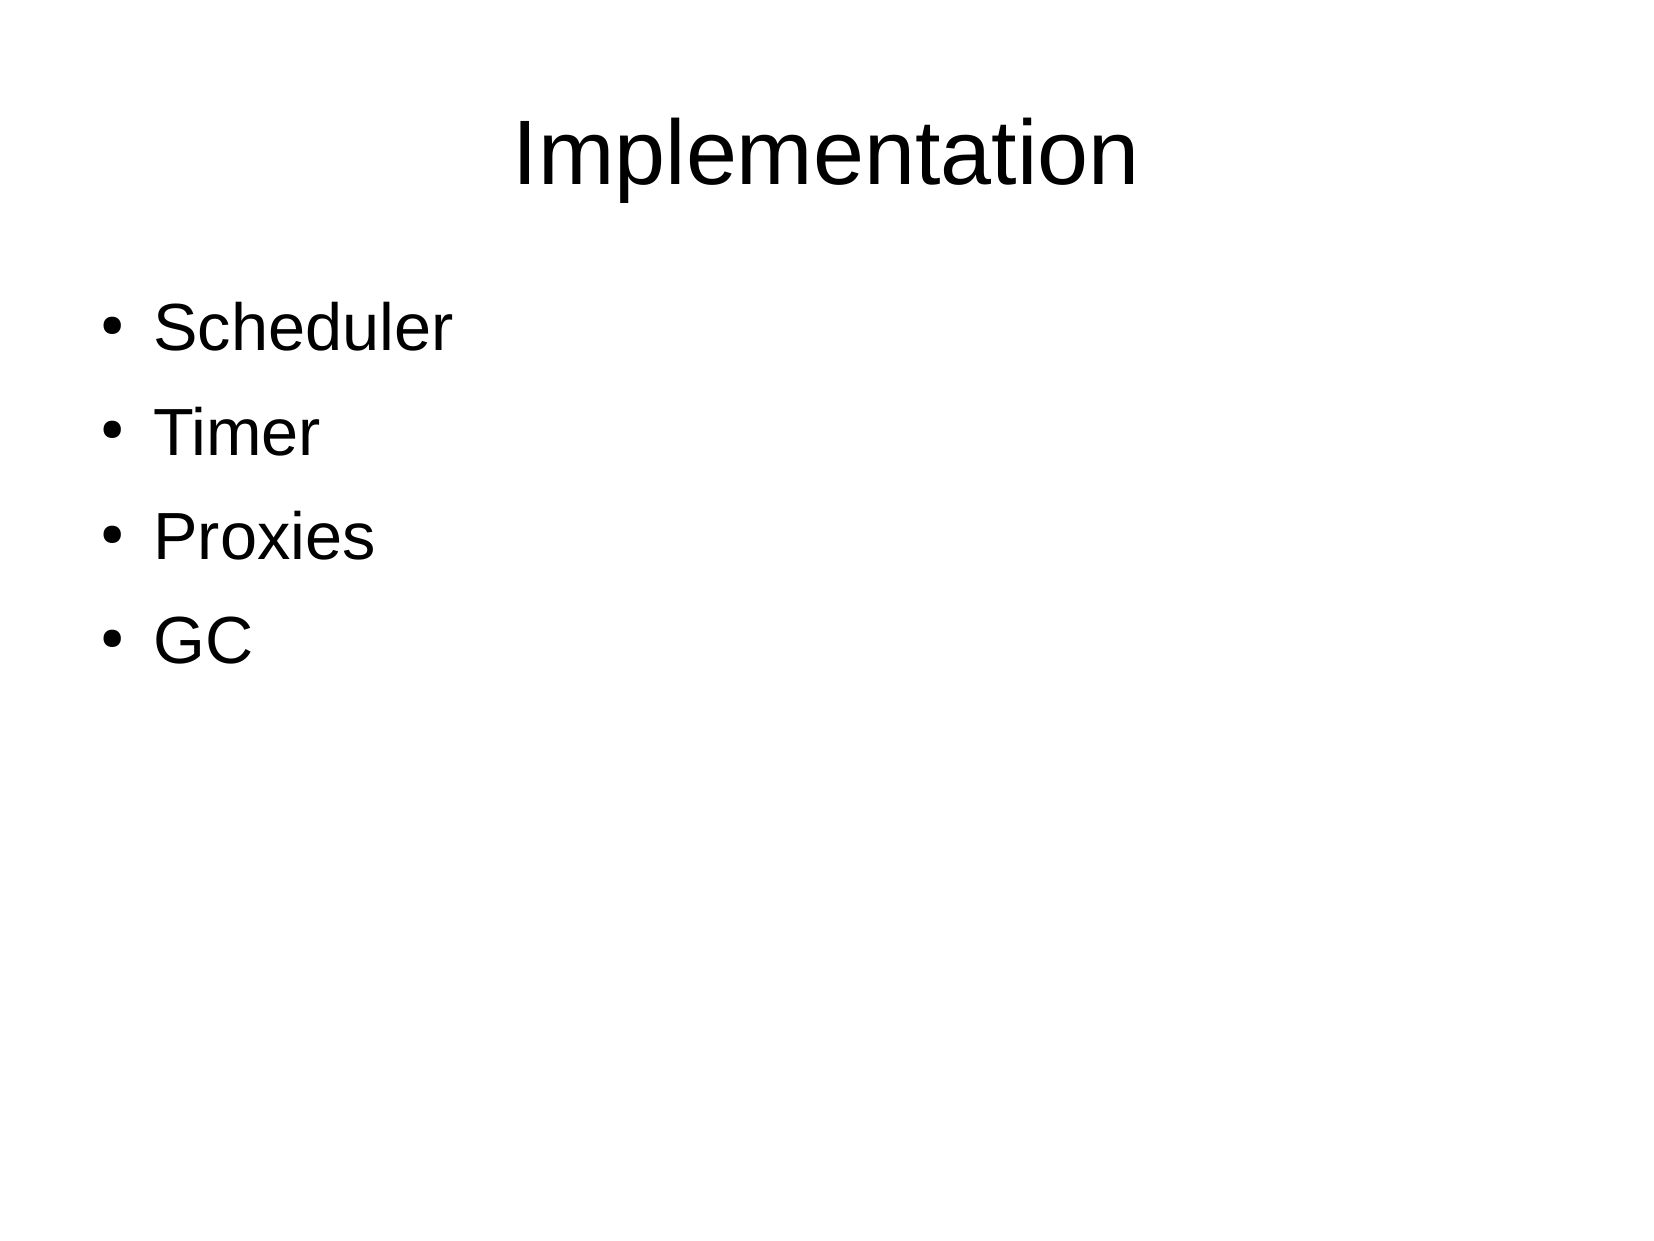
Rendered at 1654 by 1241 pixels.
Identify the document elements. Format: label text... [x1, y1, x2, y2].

title Implementation [82, 49, 1571, 257]
list Scheduler Timer Proxies GC [82, 290, 1571, 1010]
